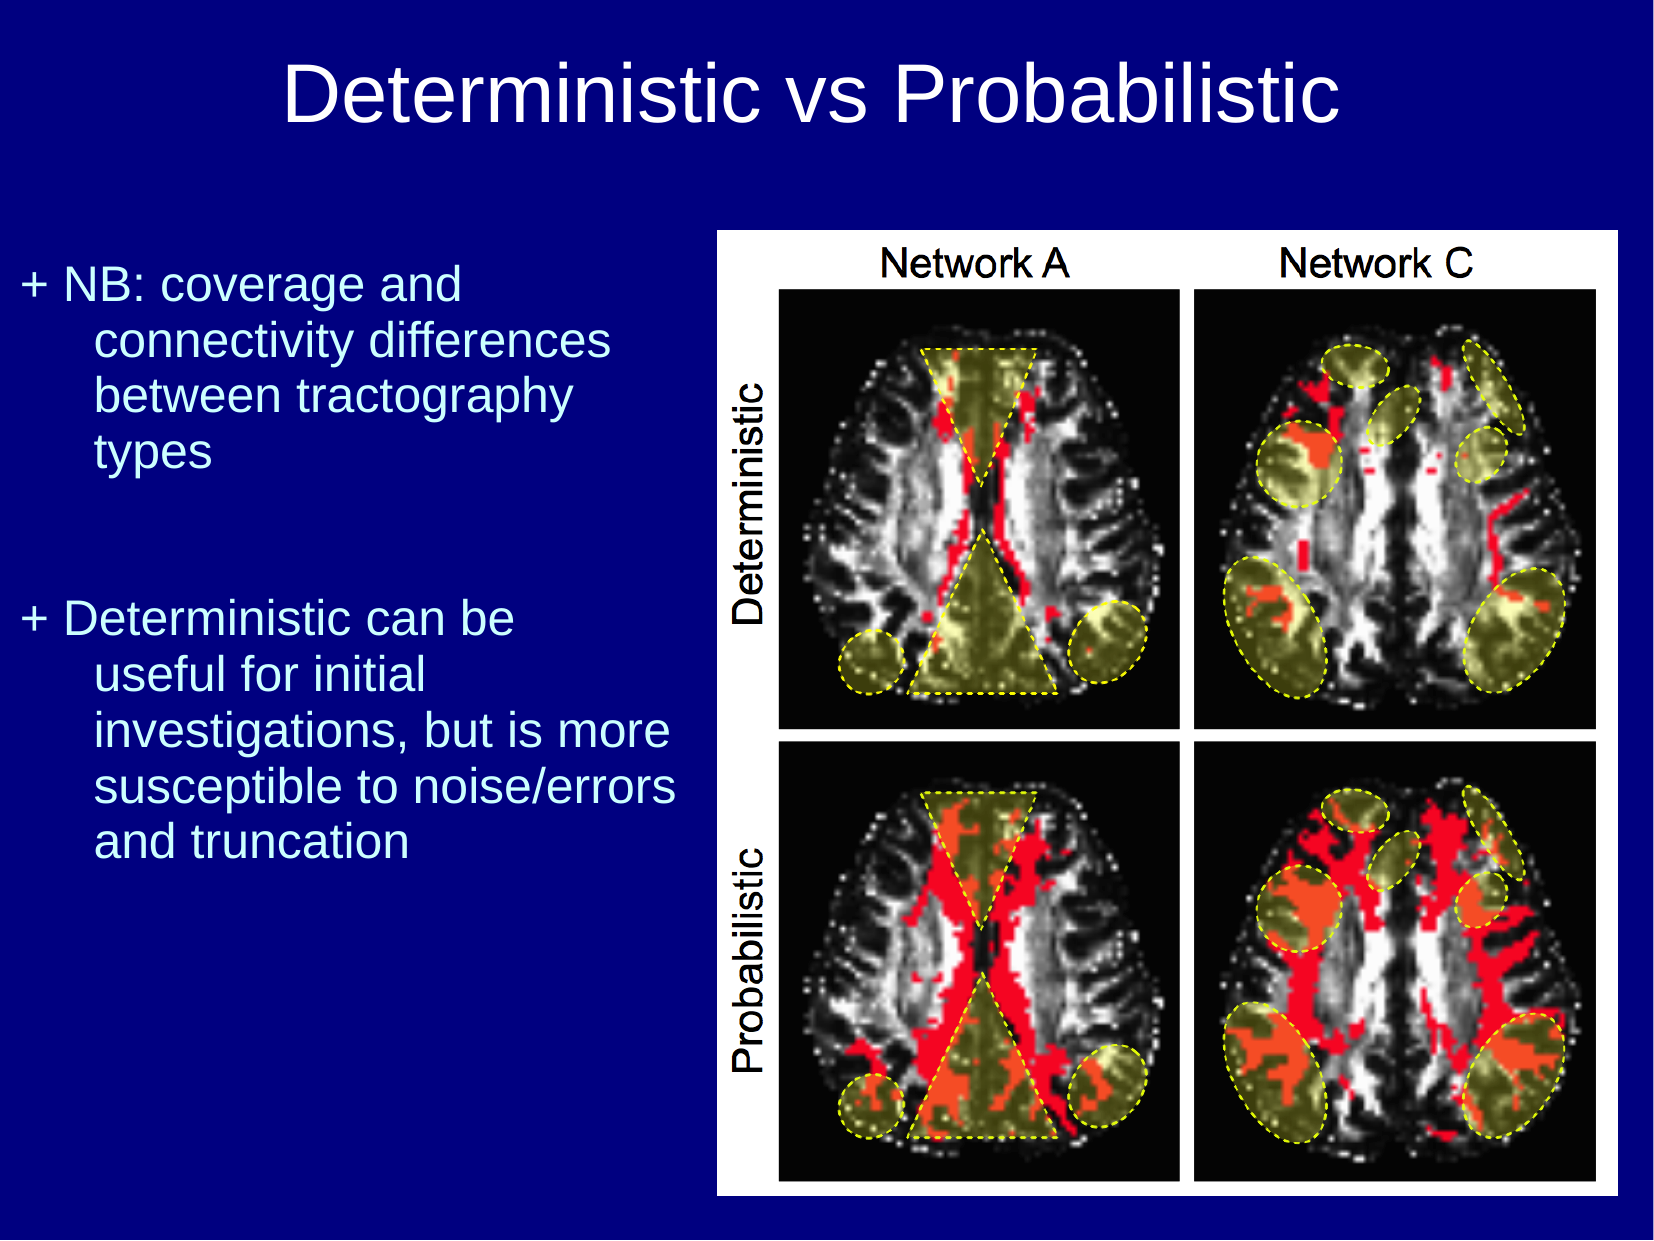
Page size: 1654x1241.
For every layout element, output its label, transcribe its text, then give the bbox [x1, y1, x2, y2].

text_box + NB: coverage and connectivity differences between tractography types + Deterministic can be useful for initial investigations, but is more susceptible to noise/errors and truncation [5, 248, 693, 910]
picture [717, 230, 1618, 1196]
text_box Deterministic vs Probabilistic [141, 47, 1506, 141]
